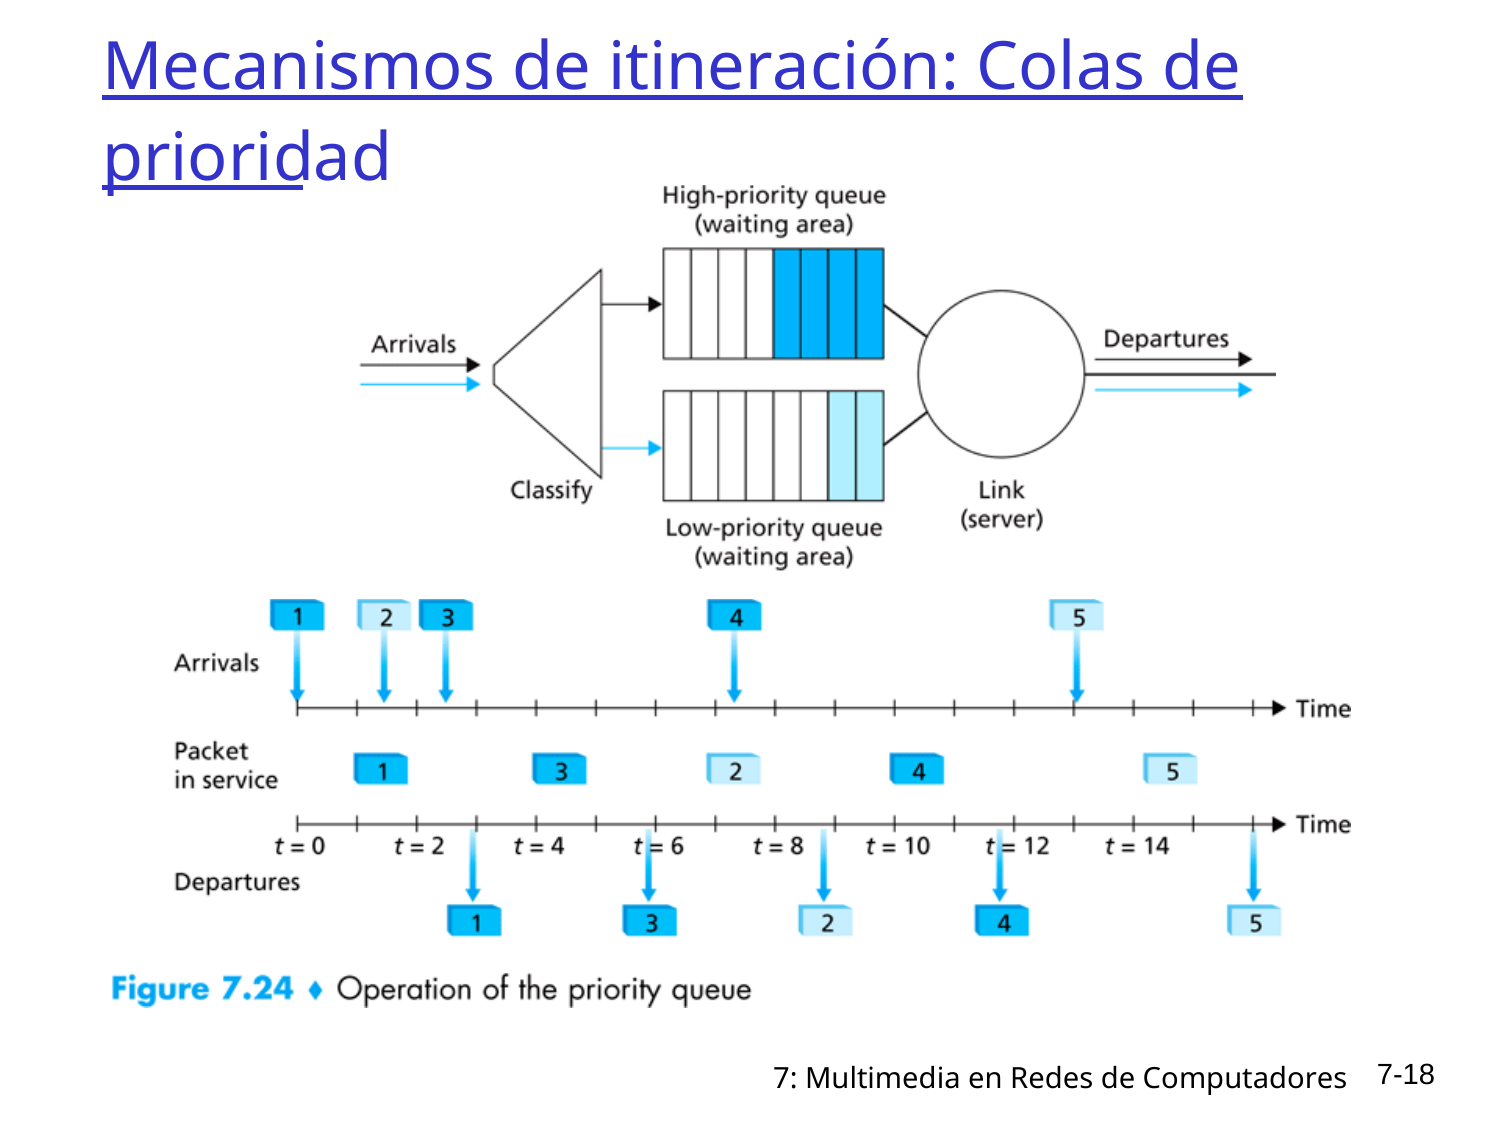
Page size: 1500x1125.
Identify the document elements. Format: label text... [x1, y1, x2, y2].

title Mecanismos de itineración: Colas de prioridad [87, 23, 1363, 195]
picture [111, 185, 1351, 1008]
